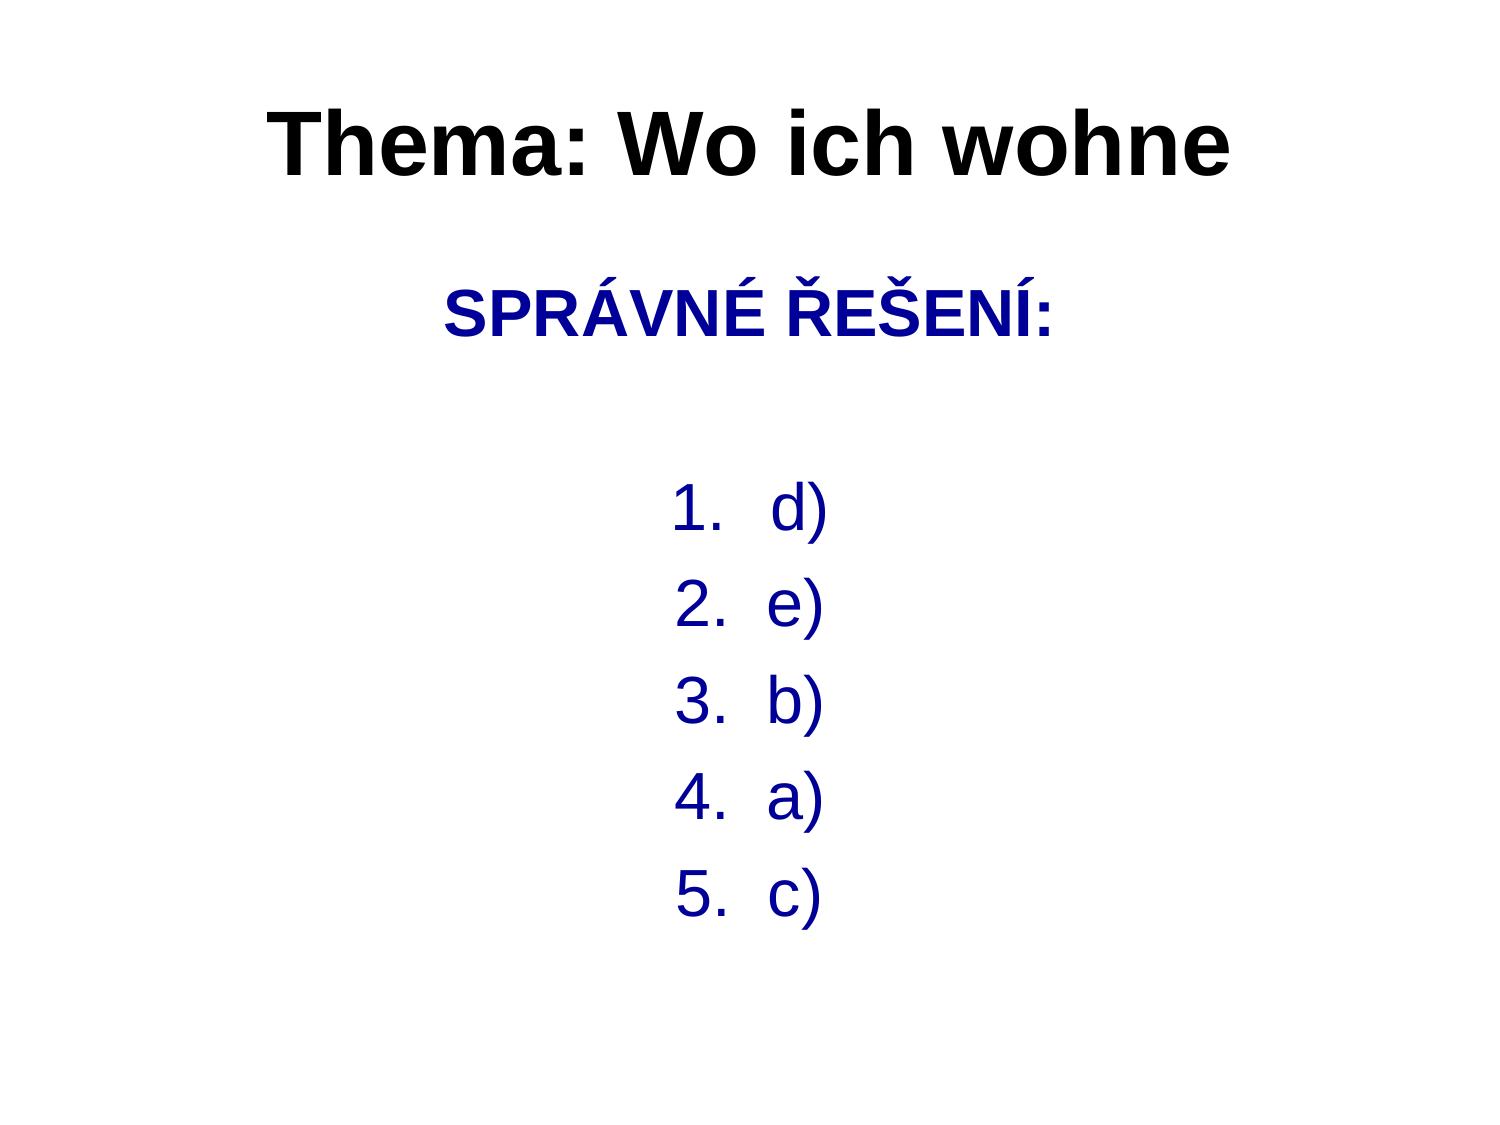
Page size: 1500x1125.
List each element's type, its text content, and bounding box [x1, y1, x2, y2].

title Thema: Wo ich wohne [75, 45, 1426, 233]
list SPRÁVNÉ ŘEŠENÍ: d) 2. e) 3. b) 4. a) 5. c) [75, 262, 1426, 1034]
